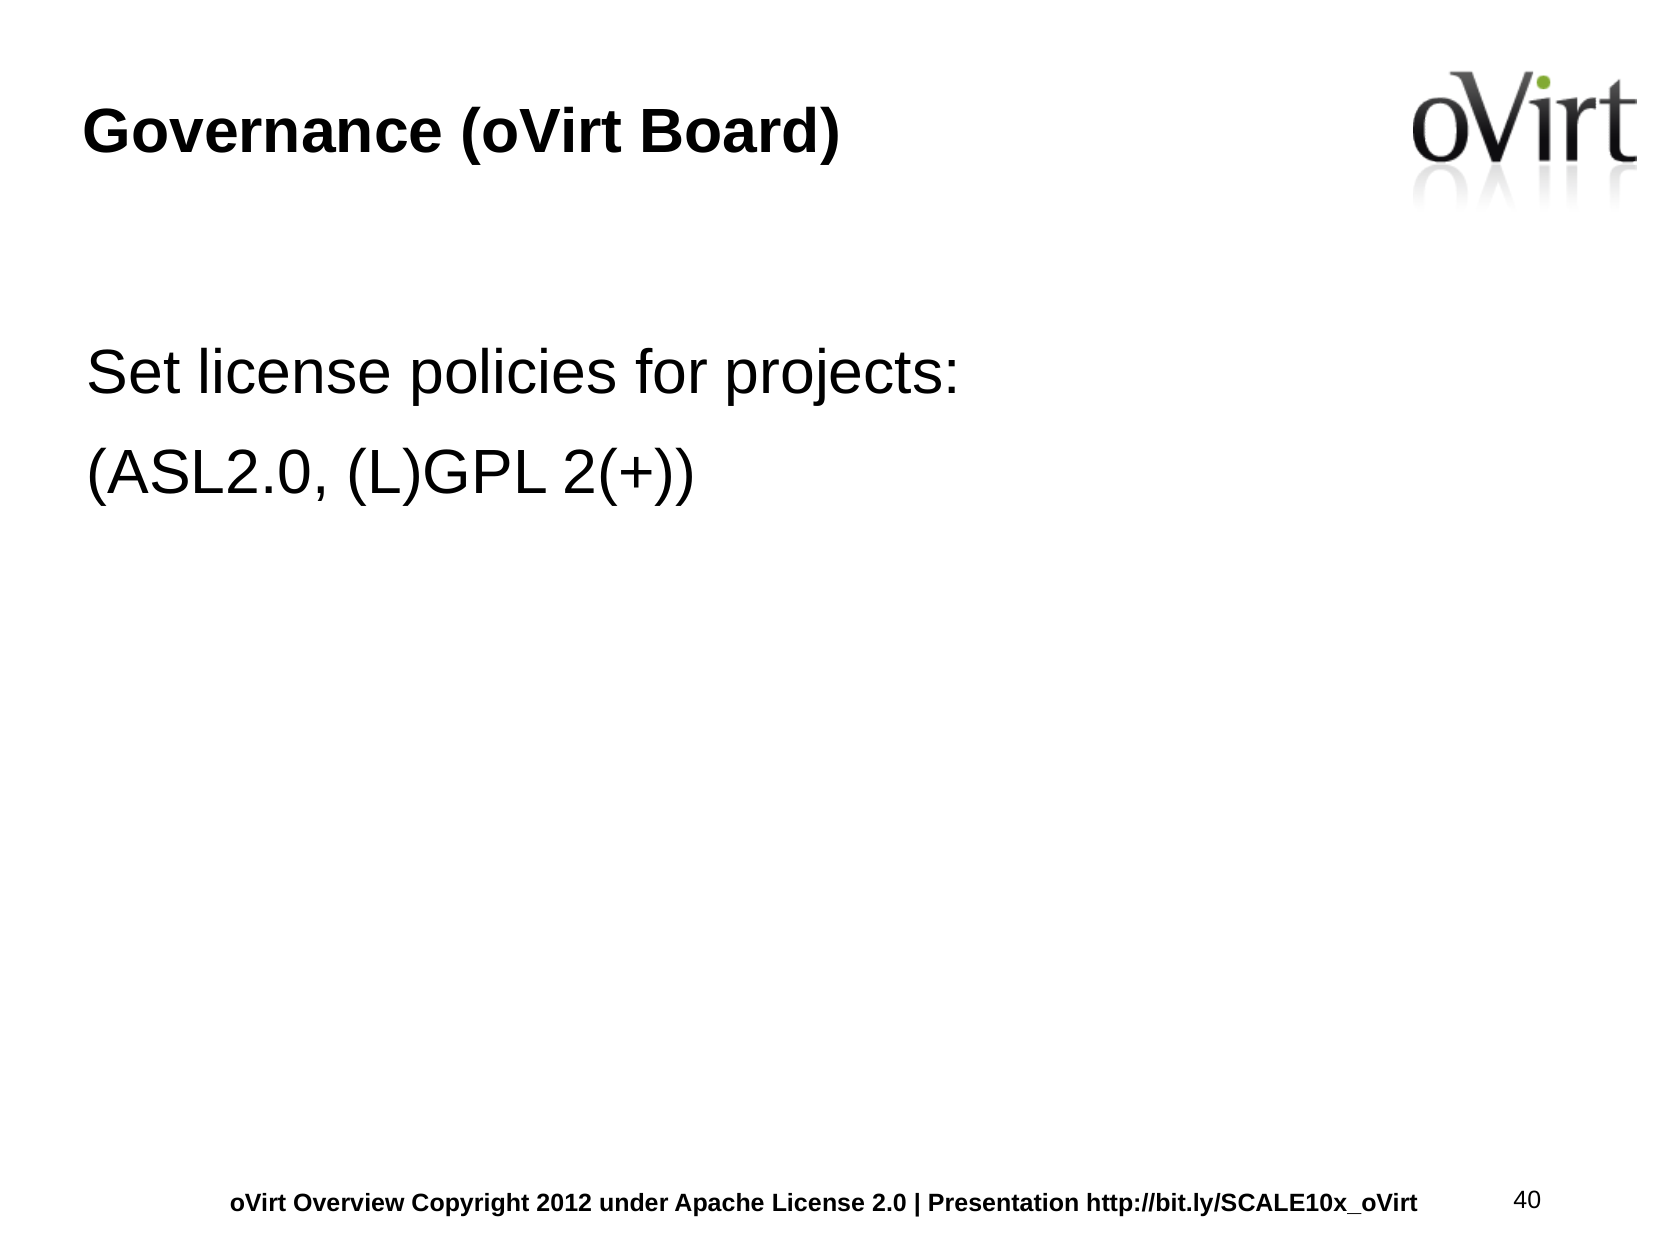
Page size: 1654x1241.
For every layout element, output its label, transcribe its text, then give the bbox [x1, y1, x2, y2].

list Set license policies for projects: (ASL2.0, (L)GPL 2(+)) [86, 337, 1576, 526]
picture [1413, 63, 1637, 212]
title Governance (oVirt Board) [82, 37, 1303, 226]
